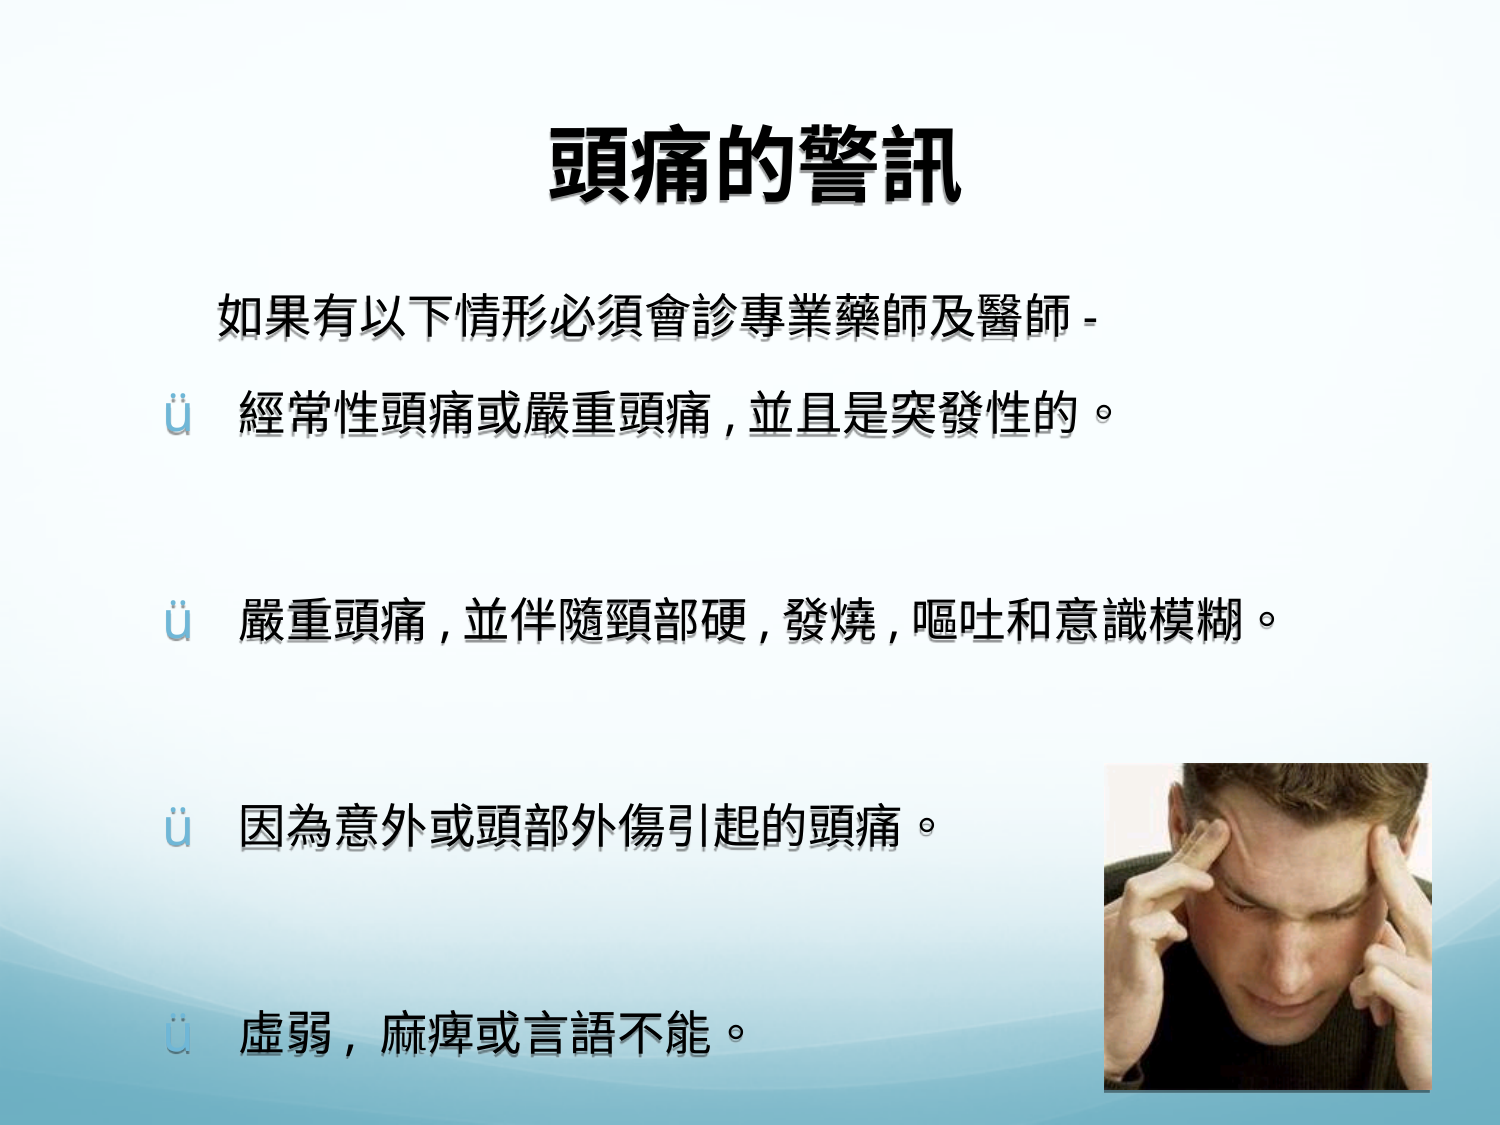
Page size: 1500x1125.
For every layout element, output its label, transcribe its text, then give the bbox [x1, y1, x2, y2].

list 如果有以下情形必須會診專業藥師及醫師- 經常性頭痛或嚴重頭痛,並且是突發性的。 嚴重頭痛,並伴隨頸部硬,發燒,嘔吐和意識模糊。 因為意外或頭部外傷引起的頭痛。 虛弱, 麻痺或言語不能。 [147, 278, 1412, 1071]
title 頭痛的警訊 [64, 78, 1436, 221]
picture [1104, 763, 1432, 1090]
